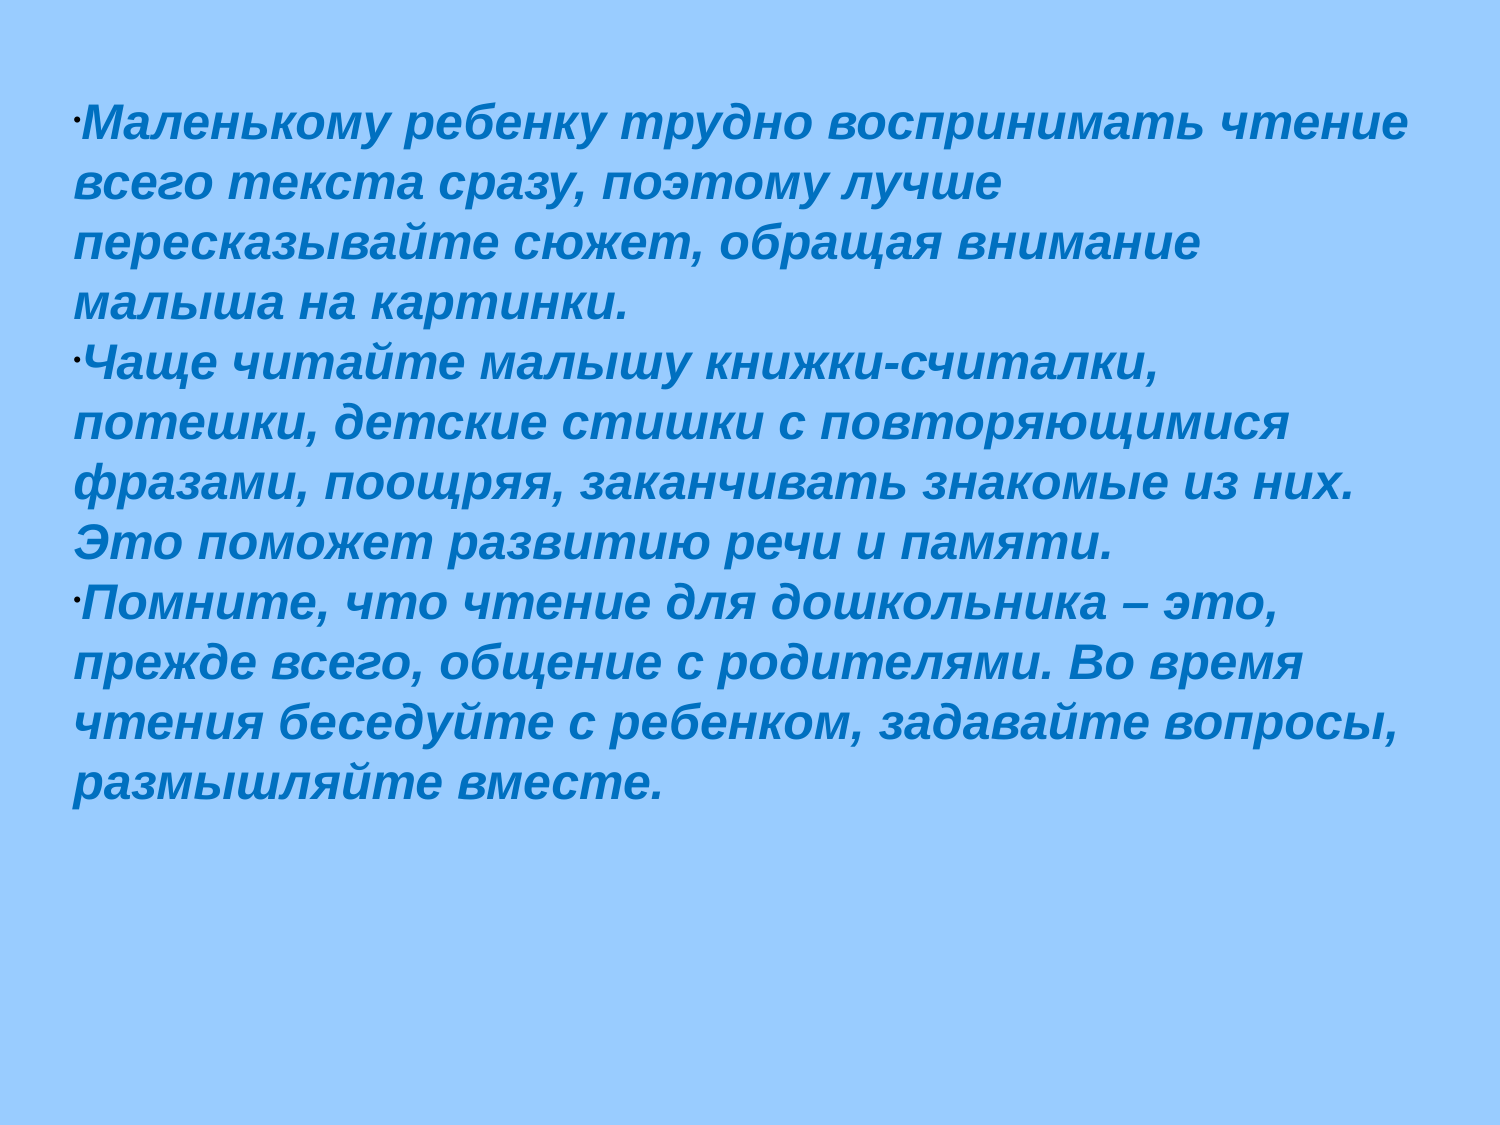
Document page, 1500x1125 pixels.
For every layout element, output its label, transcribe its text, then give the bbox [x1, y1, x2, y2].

text_box Маленькому ребенку трудно воспринимать чтение всего текста сразу, поэтому лучше пересказывайте сюжет, обращая внимание малыша на картинки. Чаще читайте малышу книжки-считалки, потешки, детские стишки с повторяющимися фразами, поощряя, заканчивать знакомые из них. Это поможет развитию речи и памяти. Помните, что чтение для дошкольника – это, прежде всего, общение с родителями. Во время чтения беседуйте с ребенком, задавайте вопросы, размышляйте вместе. [58, 81, 1430, 817]
